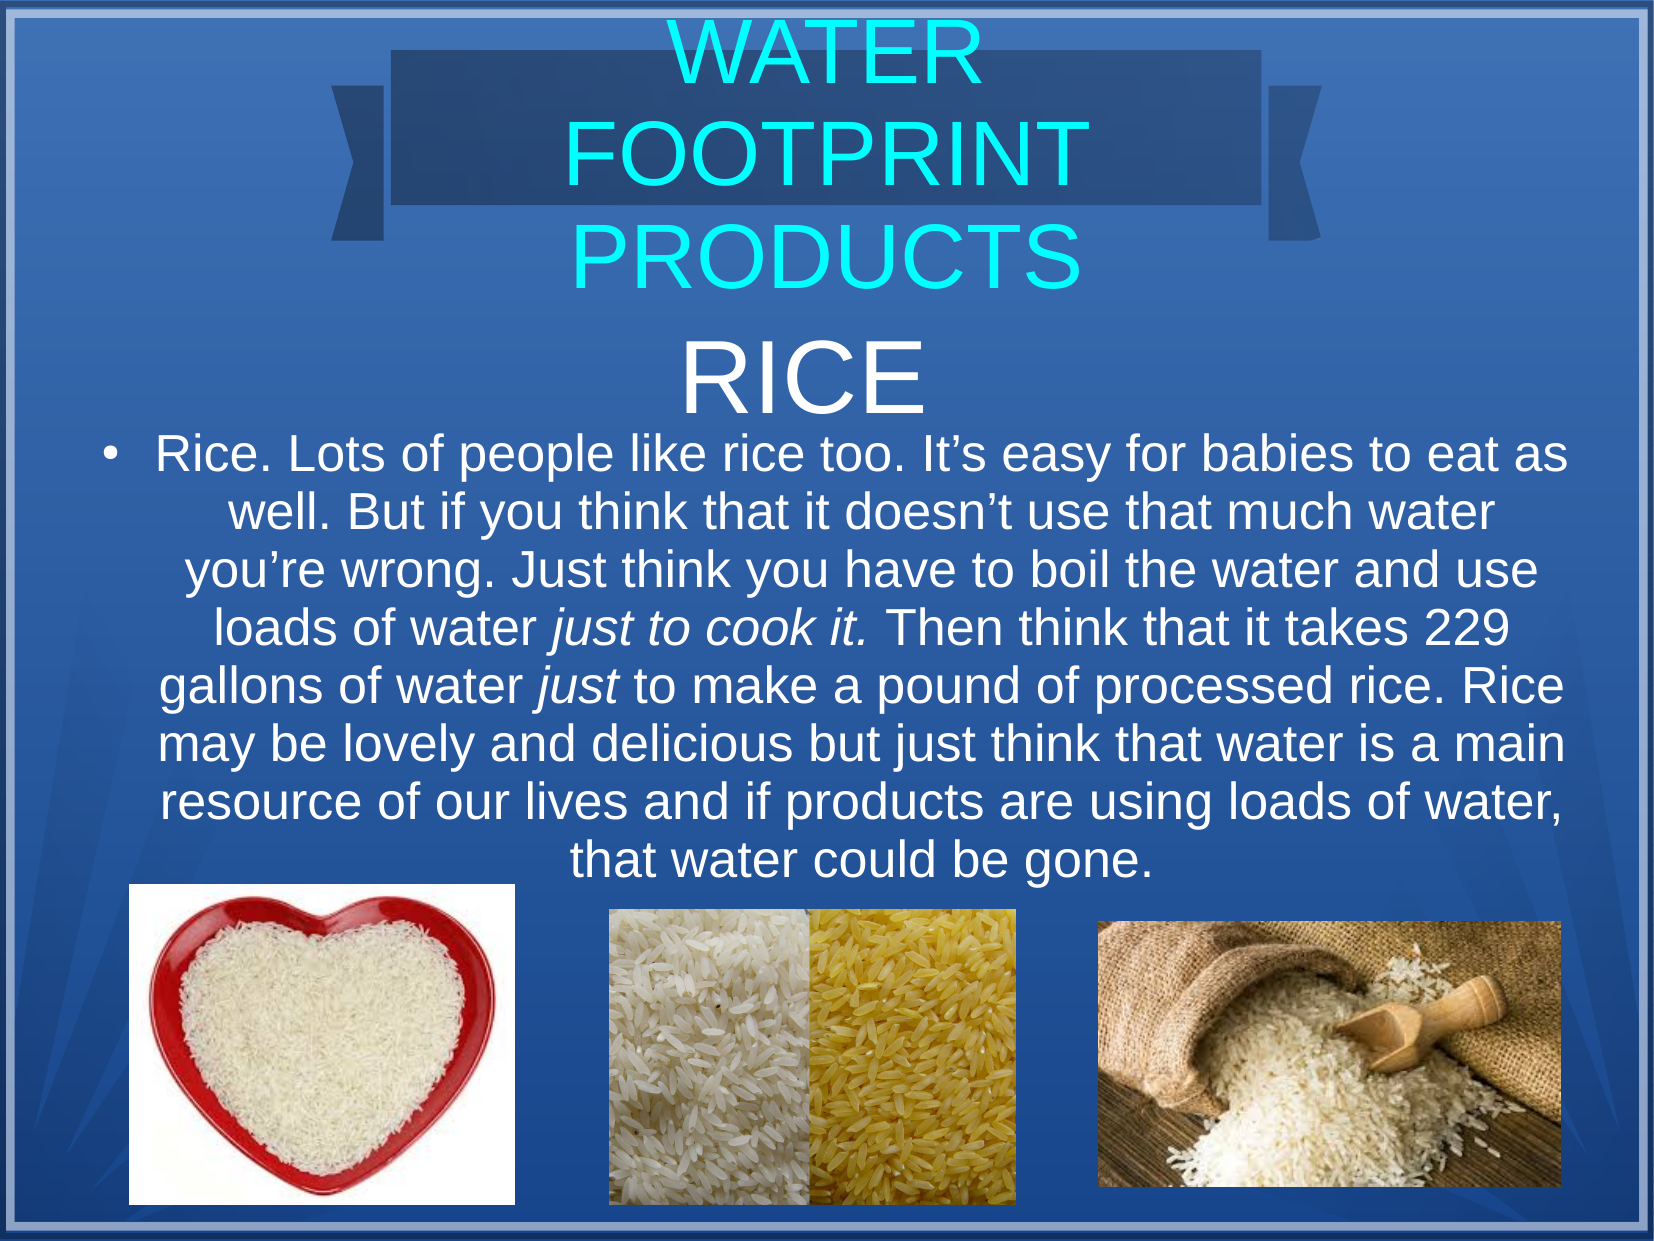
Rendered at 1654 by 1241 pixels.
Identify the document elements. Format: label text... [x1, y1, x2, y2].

list RICE [23, 318, 1512, 777]
picture [129, 884, 515, 1205]
title WATER FOOTPRINT PRODUCTS [389, 0, 1264, 308]
list Rice. Lots of people like rice too. It’s easy for babies to eat as well. But if you think that it doesn’t use that much water you’re wrong. Just think you have to boil the water and use loads of water just to cook it. Then think that it takes 229 gallons of water just to make a pound of processed rice. Rice may be lovely and delicious but just think that water is a main resource of our lives and if products are using loads of water, that water could be gone. [82, 424, 1571, 768]
picture [609, 909, 1016, 1205]
picture [1098, 921, 1561, 1187]
